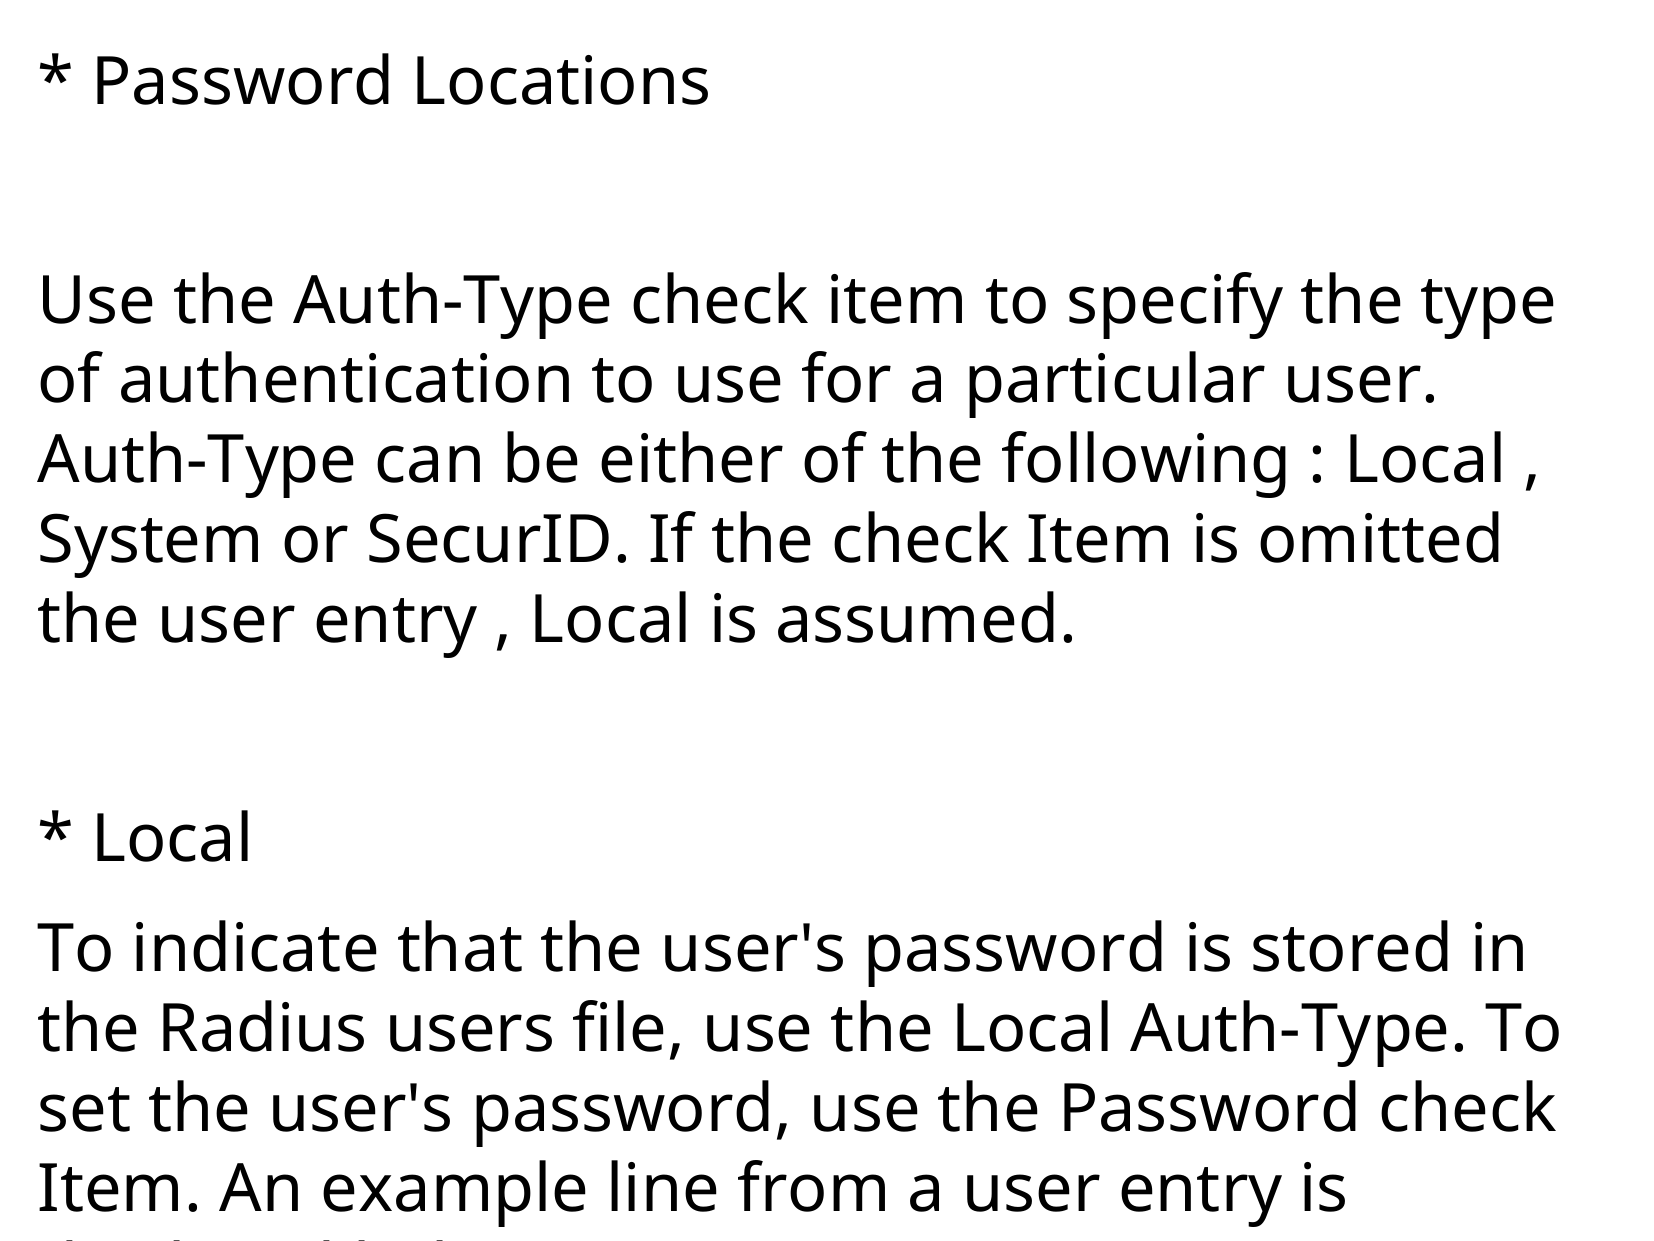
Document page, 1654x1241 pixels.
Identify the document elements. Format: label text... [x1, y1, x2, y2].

subtitle * Password Locations Use the Auth-Type check item to specify the type of authentication to use for a particular user. Auth-Type can be either of the following : Local , System or SecurID. If the check Item is omitted the user entry , Local is assumed. * Local To indicate that the user's password is stored in the Radius users file, use the Local Auth-Type. To set the user's password, use the Password check Item. An example line from a user entry is displayed below. Franko Auth-Type = Local, Password = 'test123' [37, 37, 1571, 1102]
